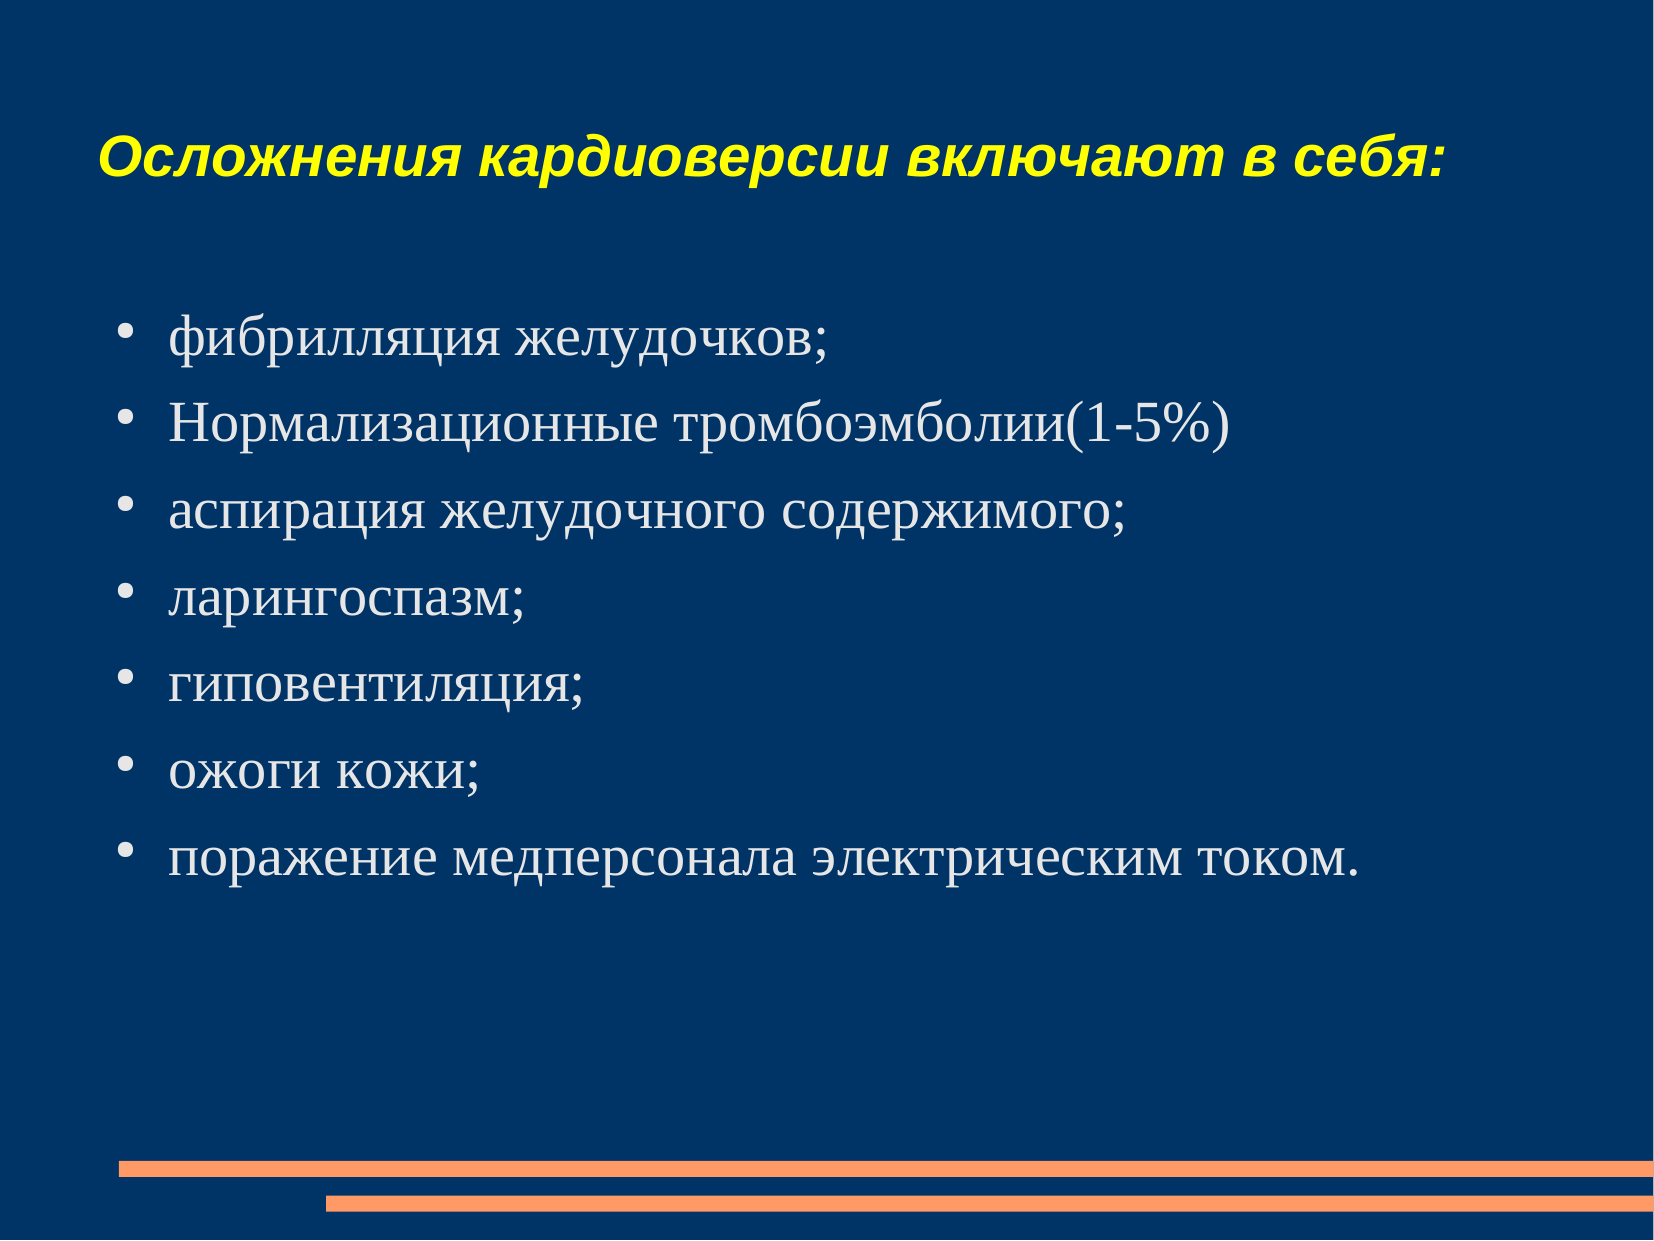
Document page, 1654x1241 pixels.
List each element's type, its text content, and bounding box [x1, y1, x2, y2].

title Осложнения кардиоверсии включают в себя: [82, 50, 1571, 257]
list фибрилляция желудочков; Нормализационные тромбоэмболии(1-5%) аспирация желудочного содержимого; ларингоспазм; гиповентиляция; ожоги кожи; поражение медперсонала электрическим током. [82, 289, 1571, 1109]
